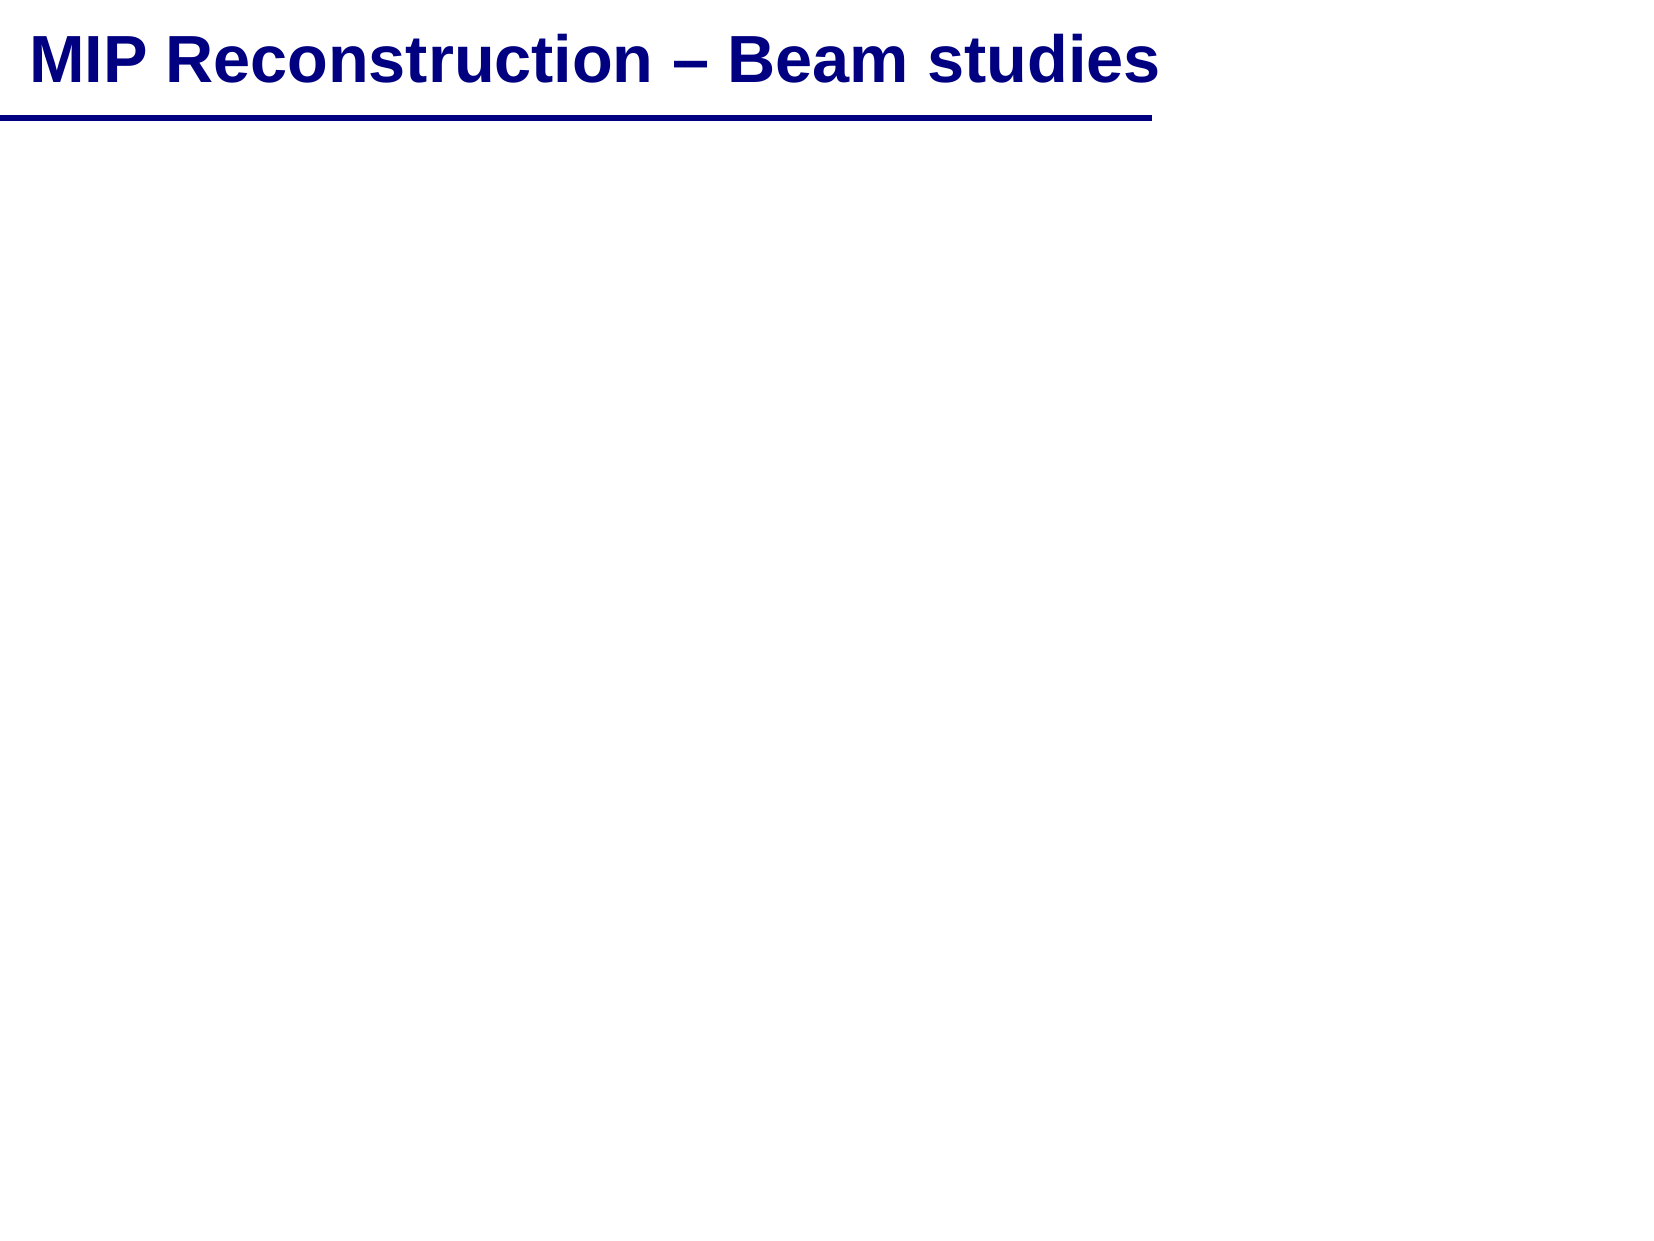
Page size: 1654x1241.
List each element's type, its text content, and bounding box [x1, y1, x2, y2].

title MIP Reconstruction – Beam studies [29, 0, 1625, 119]
